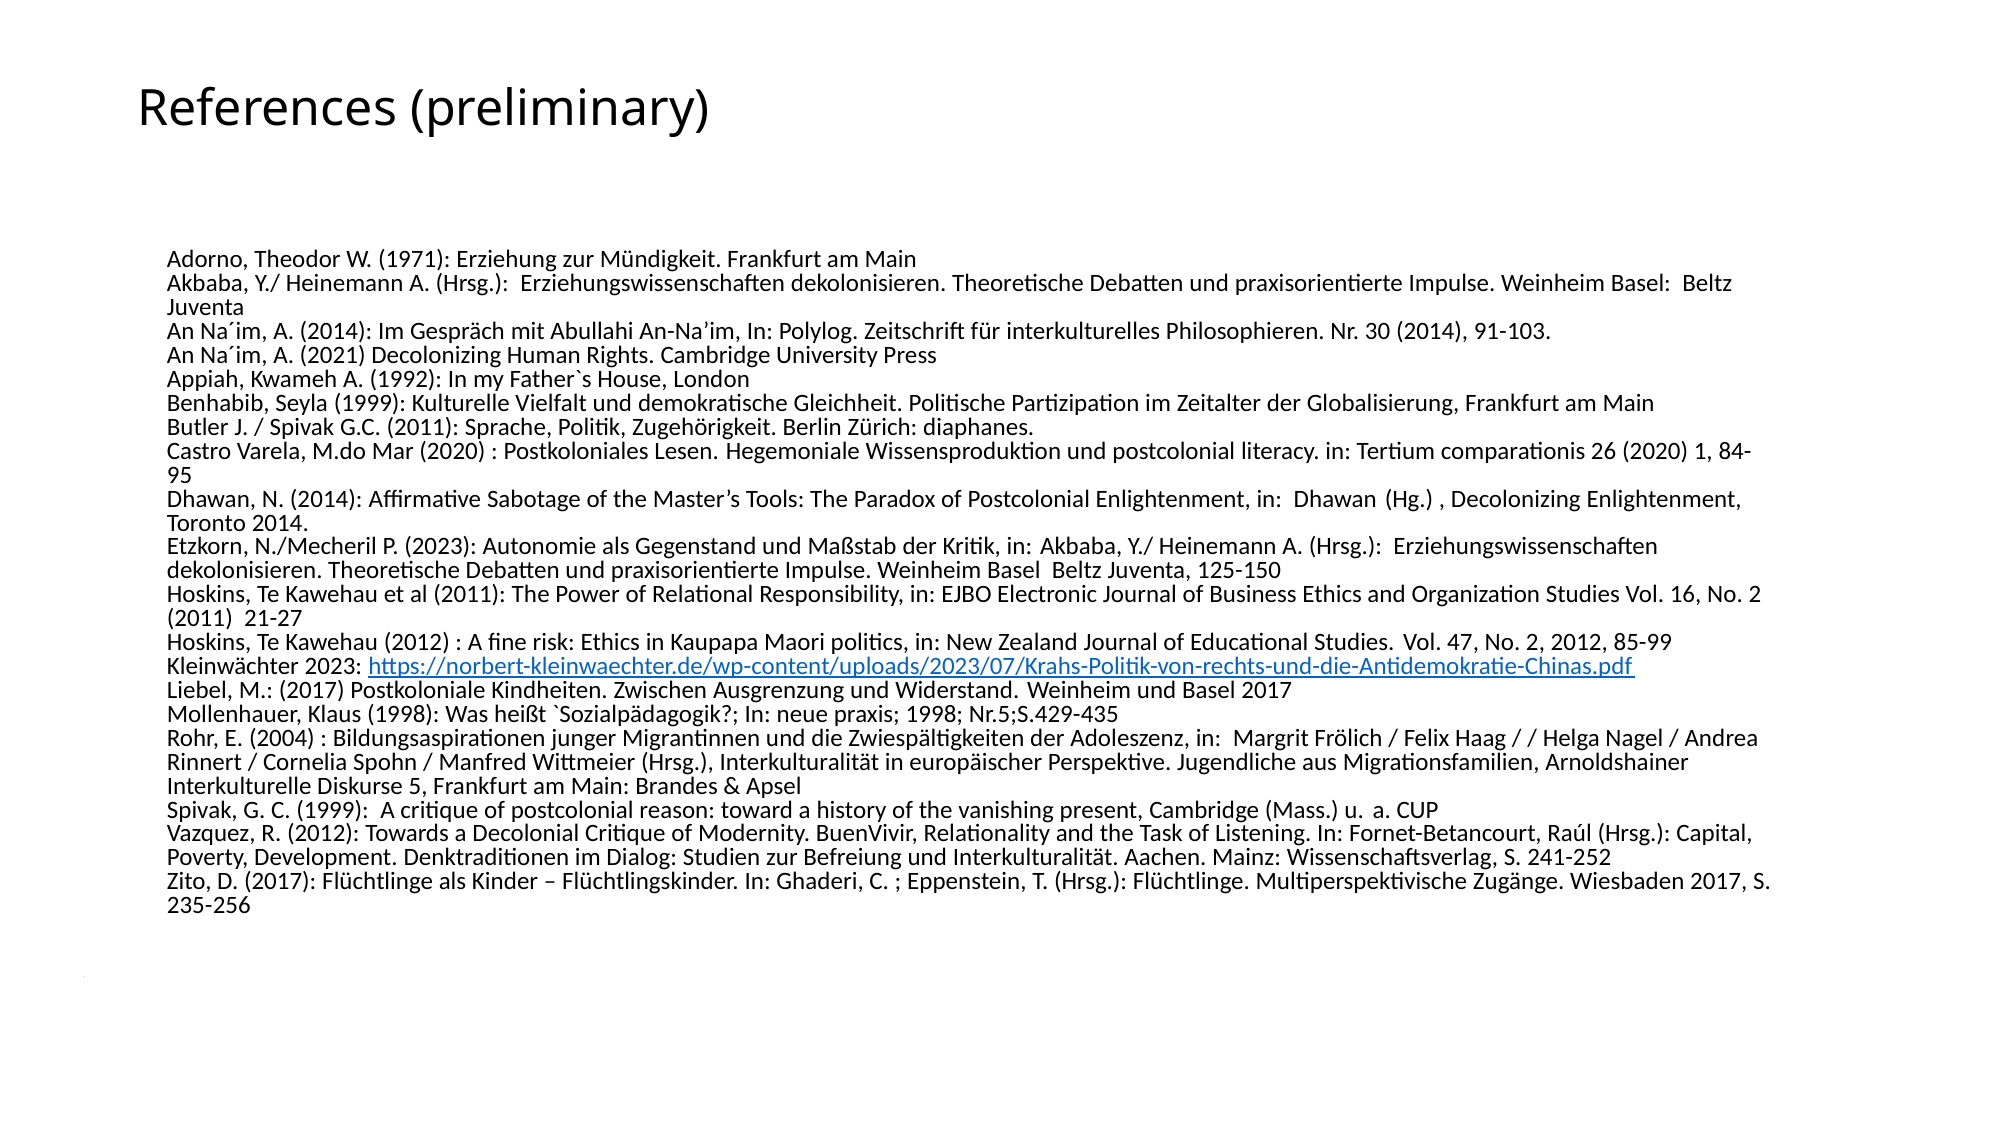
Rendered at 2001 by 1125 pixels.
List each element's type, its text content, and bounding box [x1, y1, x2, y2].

title References (preliminary) [122, 0, 1848, 218]
list Adorno, Theodor W. (1971): Erziehung zur Mündigkeit. Frankfurt am Main Akbaba, Y./ Heinemann A. (Hrsg.): Erziehungswissenschaften dekolonisieren. Theoretische Debatten und praxisorientierte Impulse. Weinheim Basel: Beltz Juventa An Na´im, A. (2014): Im Gespräch mit Abullahi An-Na’im, In: Polylog. Zeitschrift für interkulturelles Philosophieren. Nr. 30 (2014), 91-103. An Na´im, A. (2021) Decolonizing Human Rights. Cambridge University Press Appiah, Kwameh A. (1992): In my Father`s House, London Benhabib, Seyla (1999): Kulturelle Vielfalt und demokratische Gleichheit. Politische Partizipation im Zeitalter der Globalisierung, Frankfurt am Main Butler J. / Spivak G.C. (2011): Sprache, Politik, Zugehörigkeit. Berlin Zürich: diaphanes. Castro Varela, M.do Mar (2020) : Postkoloniales Lesen. Hegemoniale Wissensproduktion und postcolonial literacy. in: Tertium comparationis 26 (2020) 1, 84-95 Dhawan, N. (2014): Affirmative Sabotage of the Master’s Tools: The Paradox of Postcolonial Enlightenment, in: Dhawan (Hg.) , Decolonizing Enlightenment, Toronto 2014. Etzkorn, N./Mecheril P. (2023): Autonomie als Gegenstand und Maßstab der Kritik, in: Akbaba, Y./ Heinemann A. (Hrsg.): Erziehungswissenschaften dekolonisieren. Theoretische Debatten und praxisorientierte Impulse. Weinheim Basel Beltz Juventa, 125-150 Hoskins, Te Kawehau et al (2011): The Power of Relational Responsibility, in: EJBO Electronic Journal of Business Ethics and Organization Studies Vol. 16, No. 2 (2011) 21-27 Hoskins, Te Kawehau (2012) : A fine risk: Ethics in Kaupapa Maori politics, in: New Zealand Journal of Educational Studies. Vol. 47, No. 2, 2012, 85-99 Kleinwächter 2023: https://norbert-kleinwaechter.de/wp-content/uploads/2023/07/Krahs-Politik-von-rechts-und-die-Antidemokratie-Chinas.pdf Liebel, M.: (2017) Postkoloniale Kindheiten. Zwischen Ausgrenzung und Widerstand. Weinheim und Basel 2017 Mollenhauer, Klaus (1998): Was heißt `Sozialpädagogik?; In: neue praxis; 1998; Nr.5;S.429-435 Rohr, E. (2004) : Bildungsaspirationen junger Migrantinnen und die Zwiespältigkeiten der Adoleszenz, in: Margrit Frölich / Felix Haag / / Helga Nagel / Andrea Rinnert / Cornelia Spohn / Manfred Wittmeier (Hrsg.), Interkulturalität in europäischer Perspektive. Jugendliche aus Migrationsfamilien, Arnoldshainer Interkulturelle Diskurse 5, Frankfurt am Main: Brandes & Apsel Spivak, G. C. (1999): A critique of postcolonial reason: toward a history of the vanishing present, Cambridge (Mass.) u. a. CUP Vazquez, R. (2012): Towards a Decolonial Critique of Modernity. BuenVivir, Relationality and the Task of Listening. In: Fornet-Betancourt, Raúl (Hrsg.): Capital, Poverty, Development. Denktraditionen im Dialog: Studien zur Befreiung und Interkulturalität. Aachen. Mainz: Wissenschaftsverlag, S. 241-252 Zito, D. (2017): Flüchtlinge als Kinder – Flüchtlingskinder. In: Ghaderi, C. ; Eppenstein, T. (Hrsg.): Flüchtlinge. Multiperspektivische Zugänge. Wiesbaden 2017, S. 235-256 [69, 241, 1795, 956]
